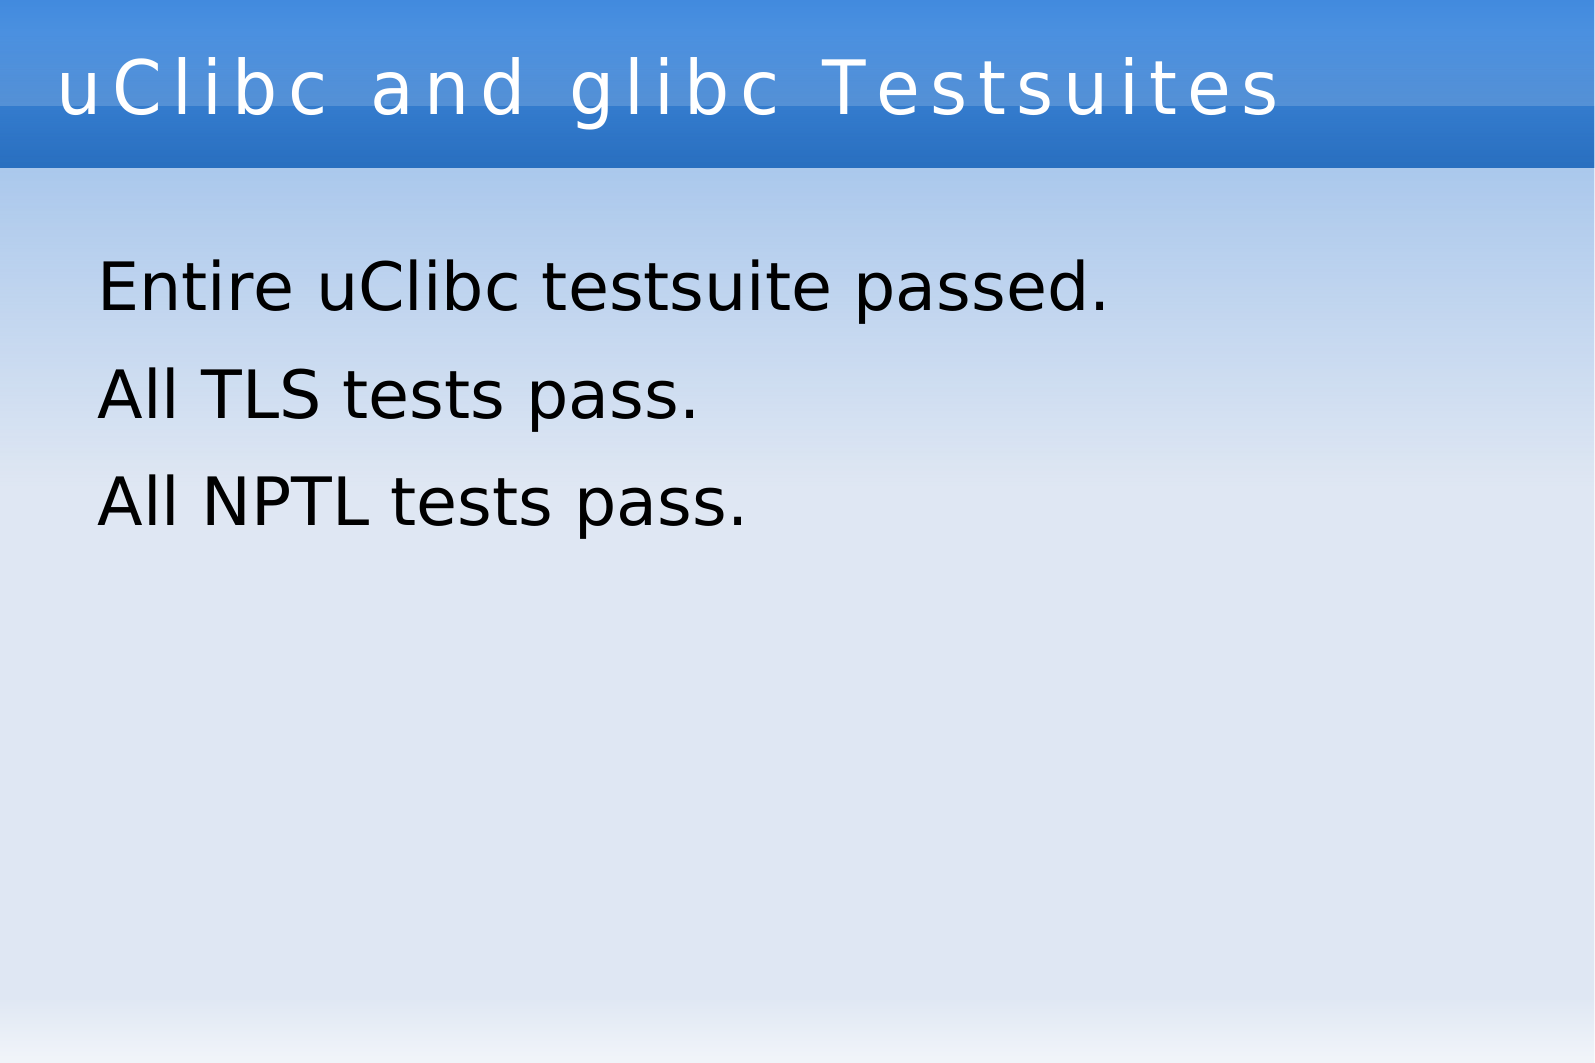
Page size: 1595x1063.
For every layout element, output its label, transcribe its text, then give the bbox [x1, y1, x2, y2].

list Entire uClibc testsuite passed. All TLS tests pass. All NPTL tests pass. [79, 248, 1515, 951]
picture [0, 0, 1595, 1063]
title uClibc and glibc Testsuites [56, 25, 1351, 153]
